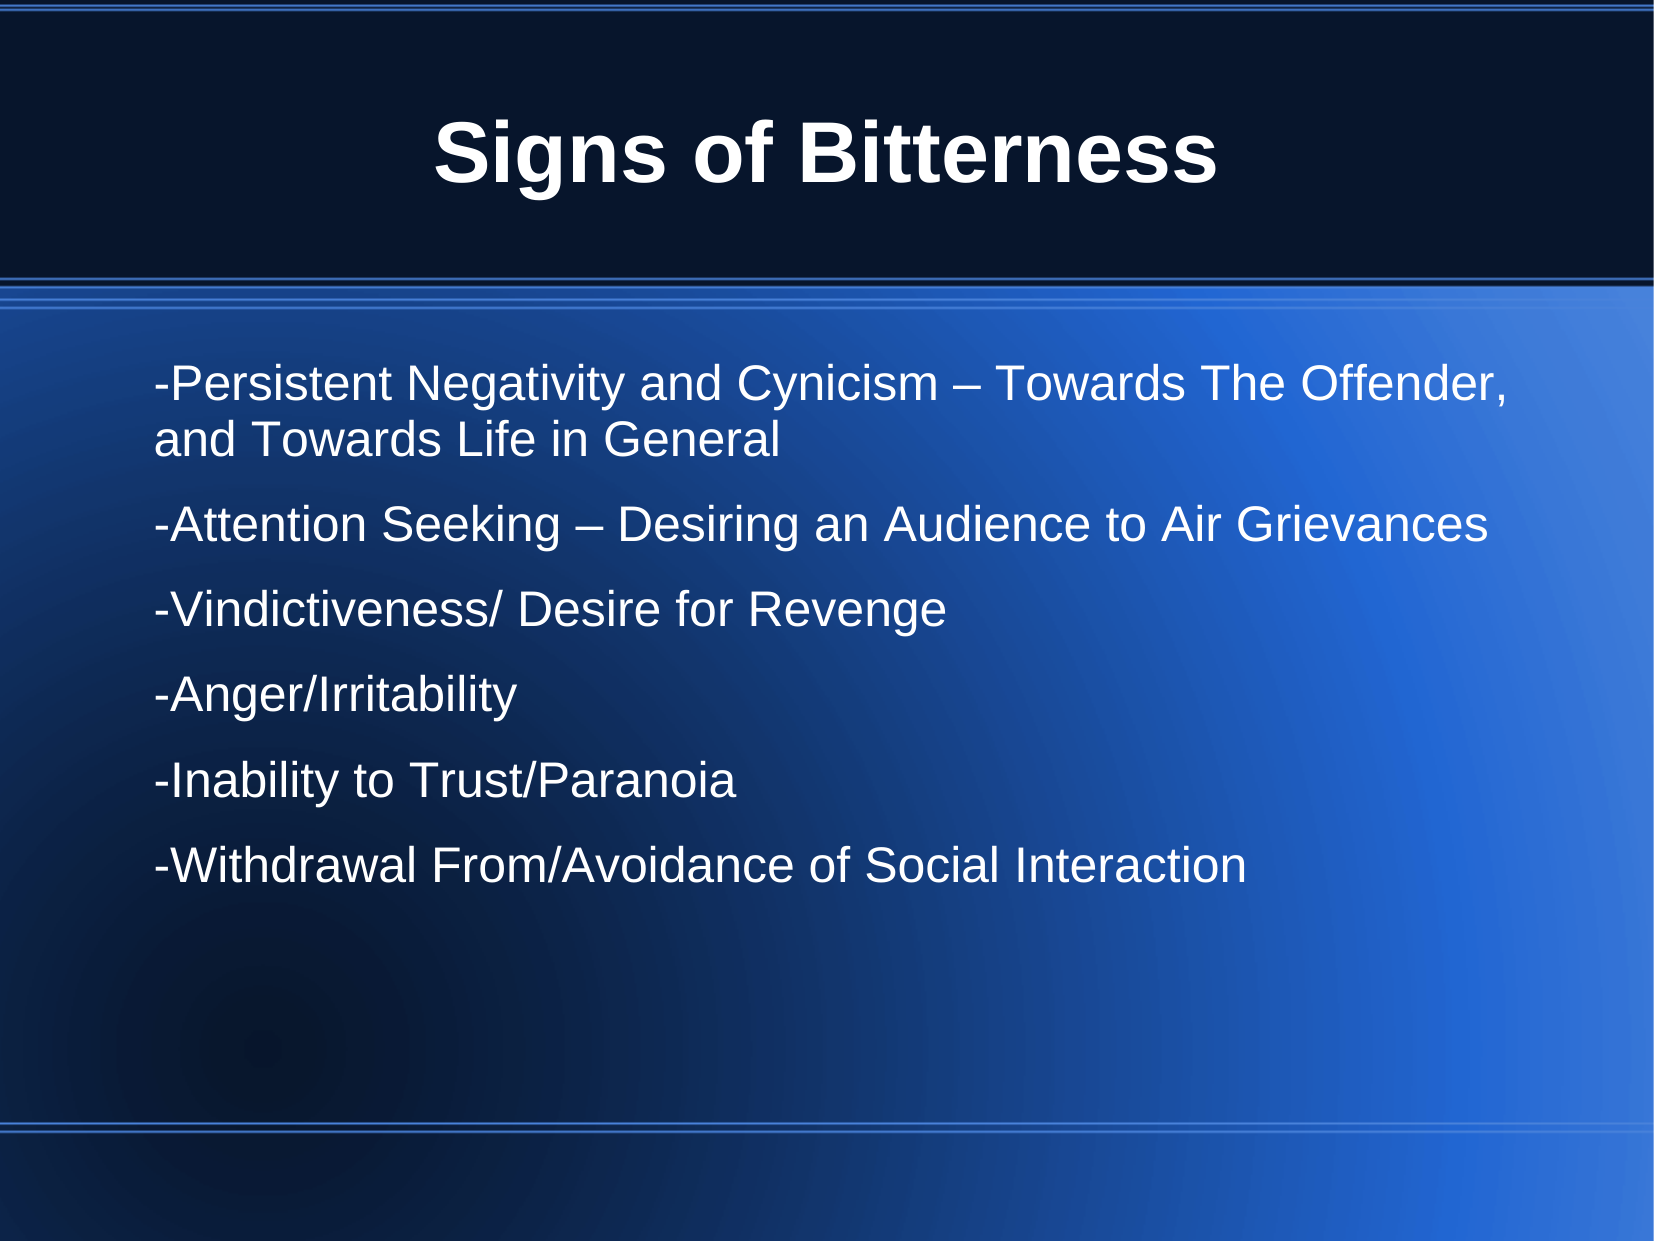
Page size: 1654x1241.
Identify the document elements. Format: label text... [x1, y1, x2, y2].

title Signs of Bitterness [82, 49, 1571, 257]
picture [0, 0, 1654, 1241]
list -Persistent Negativity and Cynicism – Towards The Offender, and Towards Life in General -Attention Seeking – Desiring an Audience to Air Grievances -Vindictiveness/ Desire for Revenge -Anger/Irritability -Inability to Trust/Paranoia -Withdrawal From/Avoidance of Social Interaction [82, 355, 1571, 1058]
